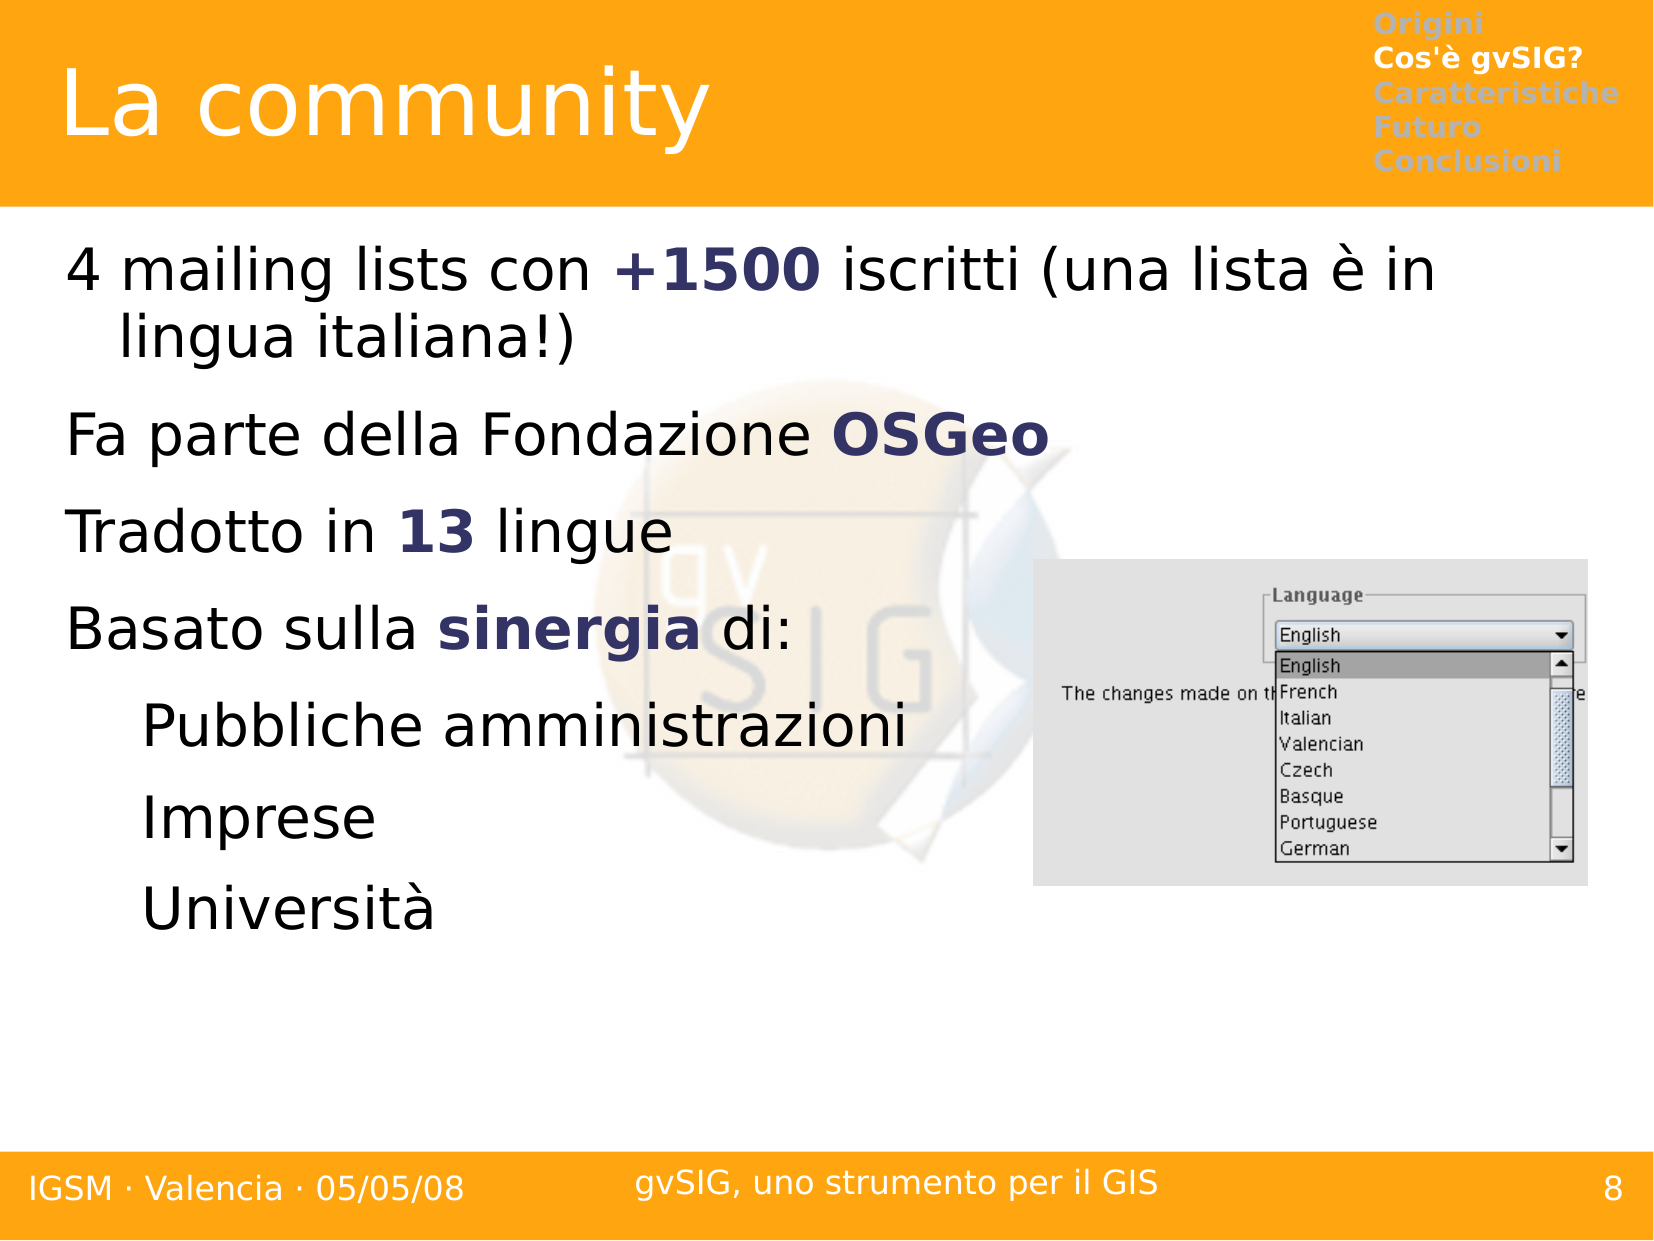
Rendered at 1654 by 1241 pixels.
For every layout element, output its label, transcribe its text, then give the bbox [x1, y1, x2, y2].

text_box Origini Cos'è gvSIG? Caratteristiche Futuro Conclusioni [1358, 0, 1654, 207]
picture [1033, 559, 1588, 886]
list 4 mailing lists con +1500 iscritti (una lista è in lingua italiana!) Fa parte della Fondazione OSGeo Tradotto in 13 lingue Basato sulla sinergia di: Pubbliche amministrazioni Imprese Università [47, 236, 1536, 1093]
title La community [59, 29, 1358, 178]
